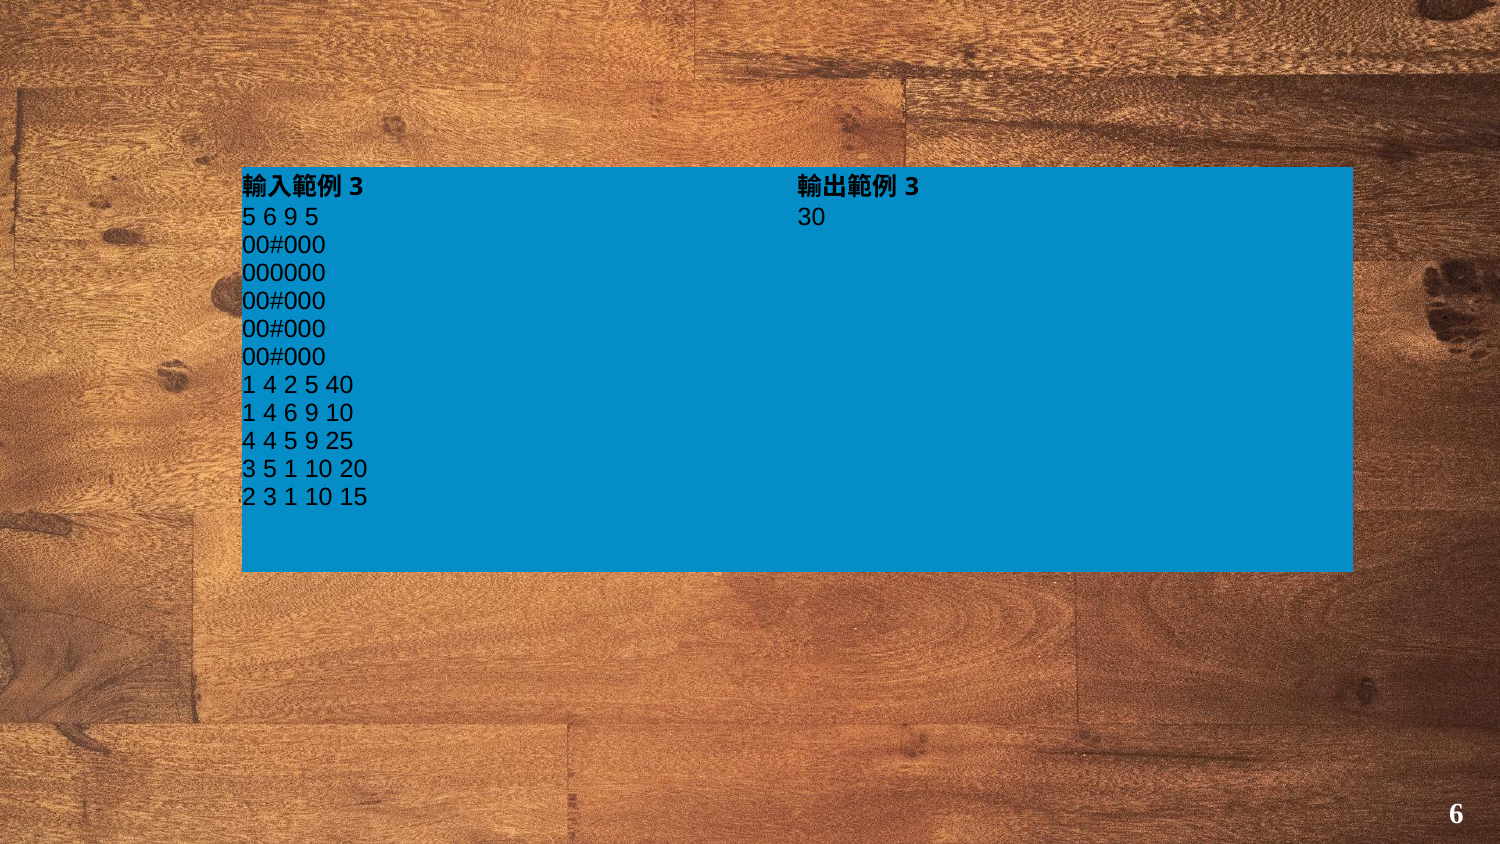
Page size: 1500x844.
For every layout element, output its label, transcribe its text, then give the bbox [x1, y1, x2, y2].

table_header 輸入範例3 5 6 9 5 00#000 000000 00#000 00#000 00#000 1 4 2 5 40 1 4 6 9 10 4 4 5 9 25 3 5 1 10 20 2 3 1 10 15 [242, 167, 798, 572]
table_header 輸出範例3 30 [798, 167, 1353, 572]
slide_number 4 [1434, 779, 1500, 844]
